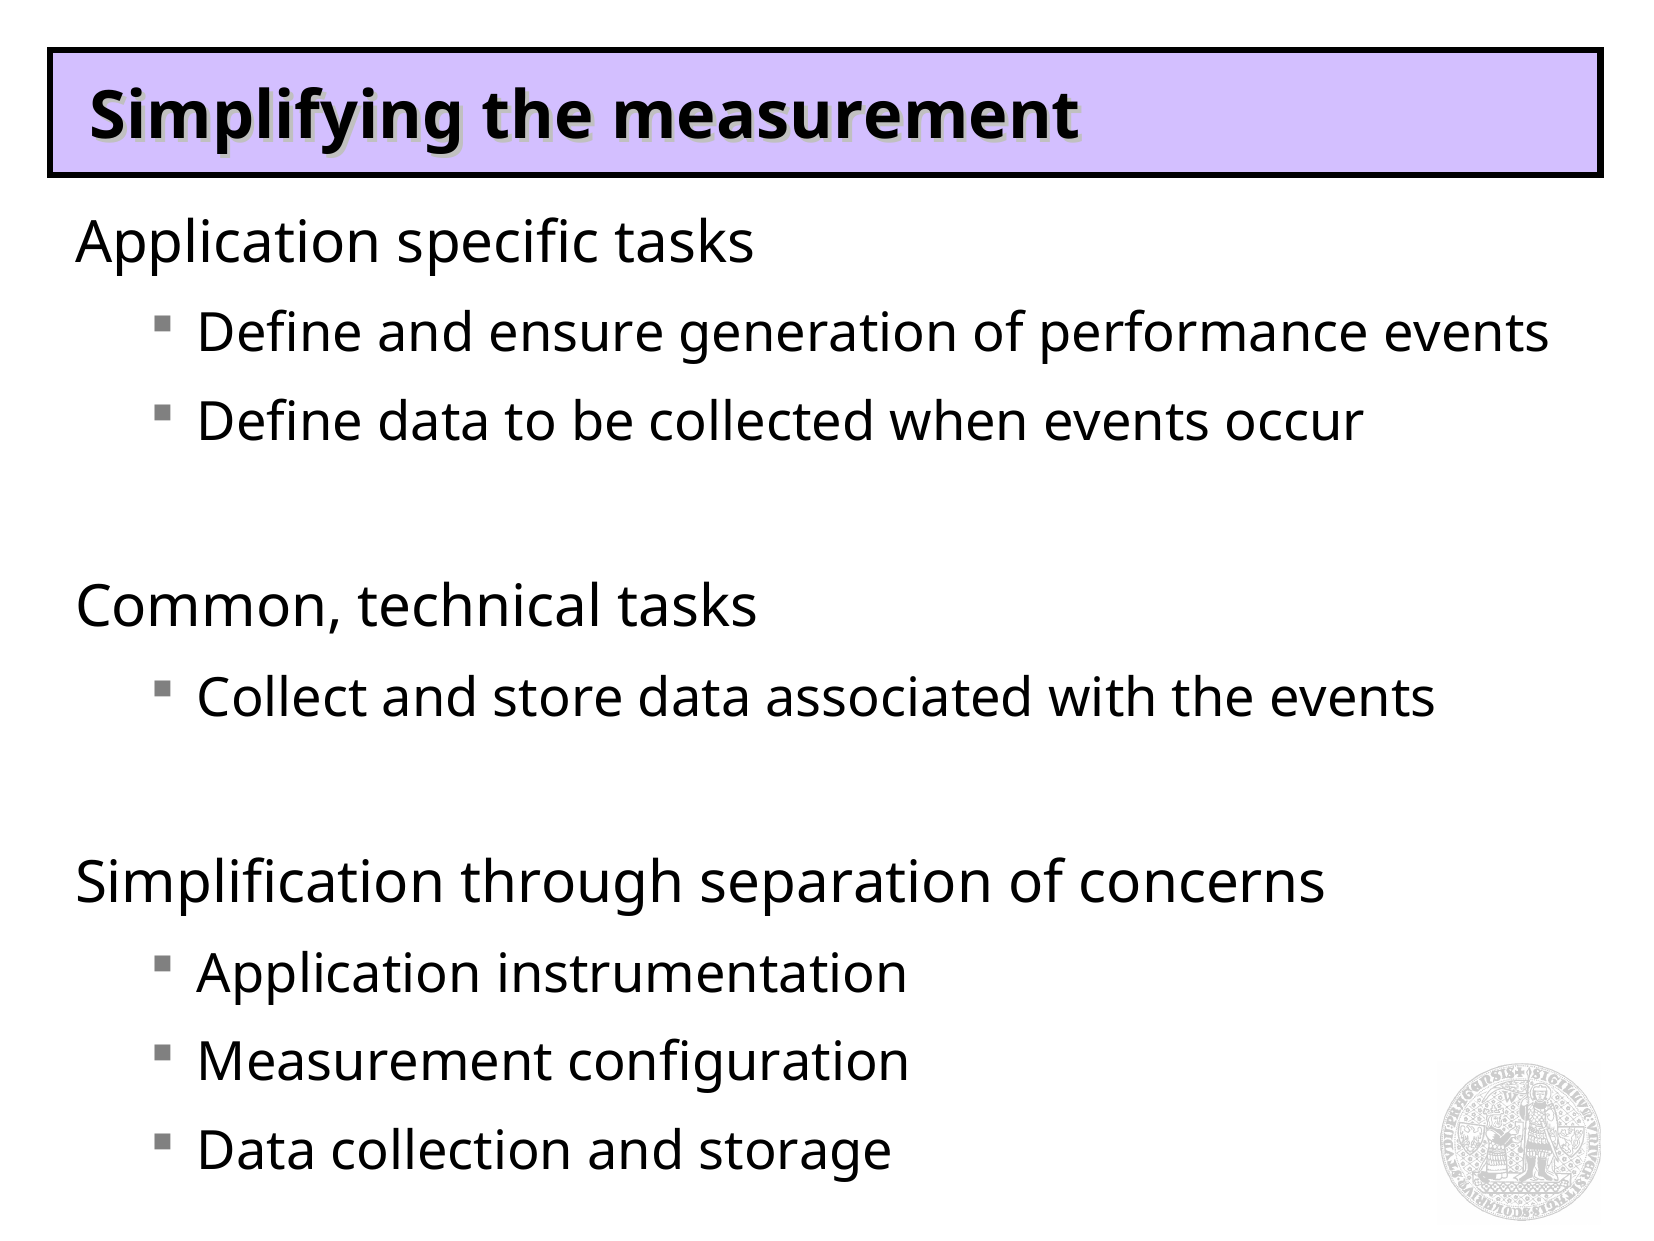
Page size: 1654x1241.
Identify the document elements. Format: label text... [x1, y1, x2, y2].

title Simplifying the measurement [49, 49, 1601, 175]
picture [1437, 1061, 1601, 1225]
list Application specific tasks Define and ensure generation of performance events Define data to be collected when events occur Common, technical tasks Collect and store data associated with the events Simplification through separation of concerns Application instrumentation Measurement configuration Data collection and storage [75, 199, 1576, 1175]
